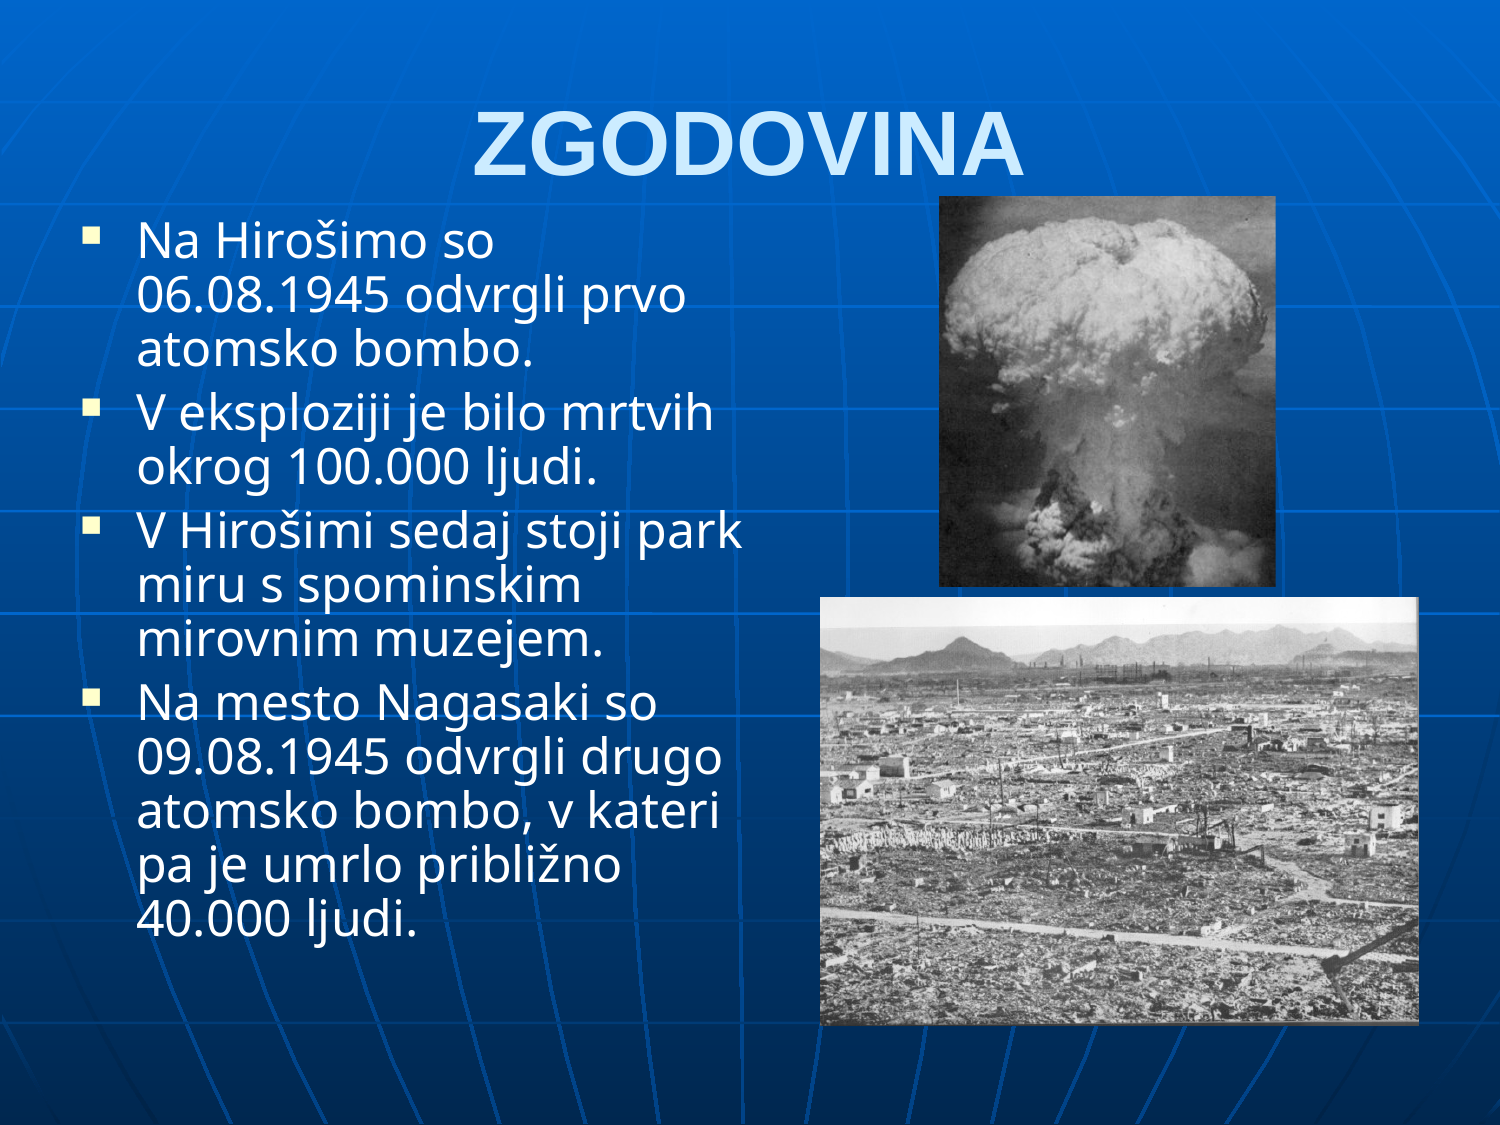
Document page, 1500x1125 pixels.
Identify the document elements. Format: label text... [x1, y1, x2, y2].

list Na Hirošimo so 06.08.1945 odvrgli prvo atomsko bombo. V eksploziji je bilo mrtvih okrog 100.000 ljudi. V Hirošimi sedaj stoji park miru s spominskim mirovnim muzejem. Na mesto Nagasaki so 09.08.1945 odvrgli drugo atomsko bombo, v kateri pa je umrlo približno 40.000 ljudi. [64, 208, 774, 1071]
title ZGODOVINA [75, 45, 1425, 233]
picture [939, 196, 1276, 587]
picture [820, 597, 1419, 1026]
